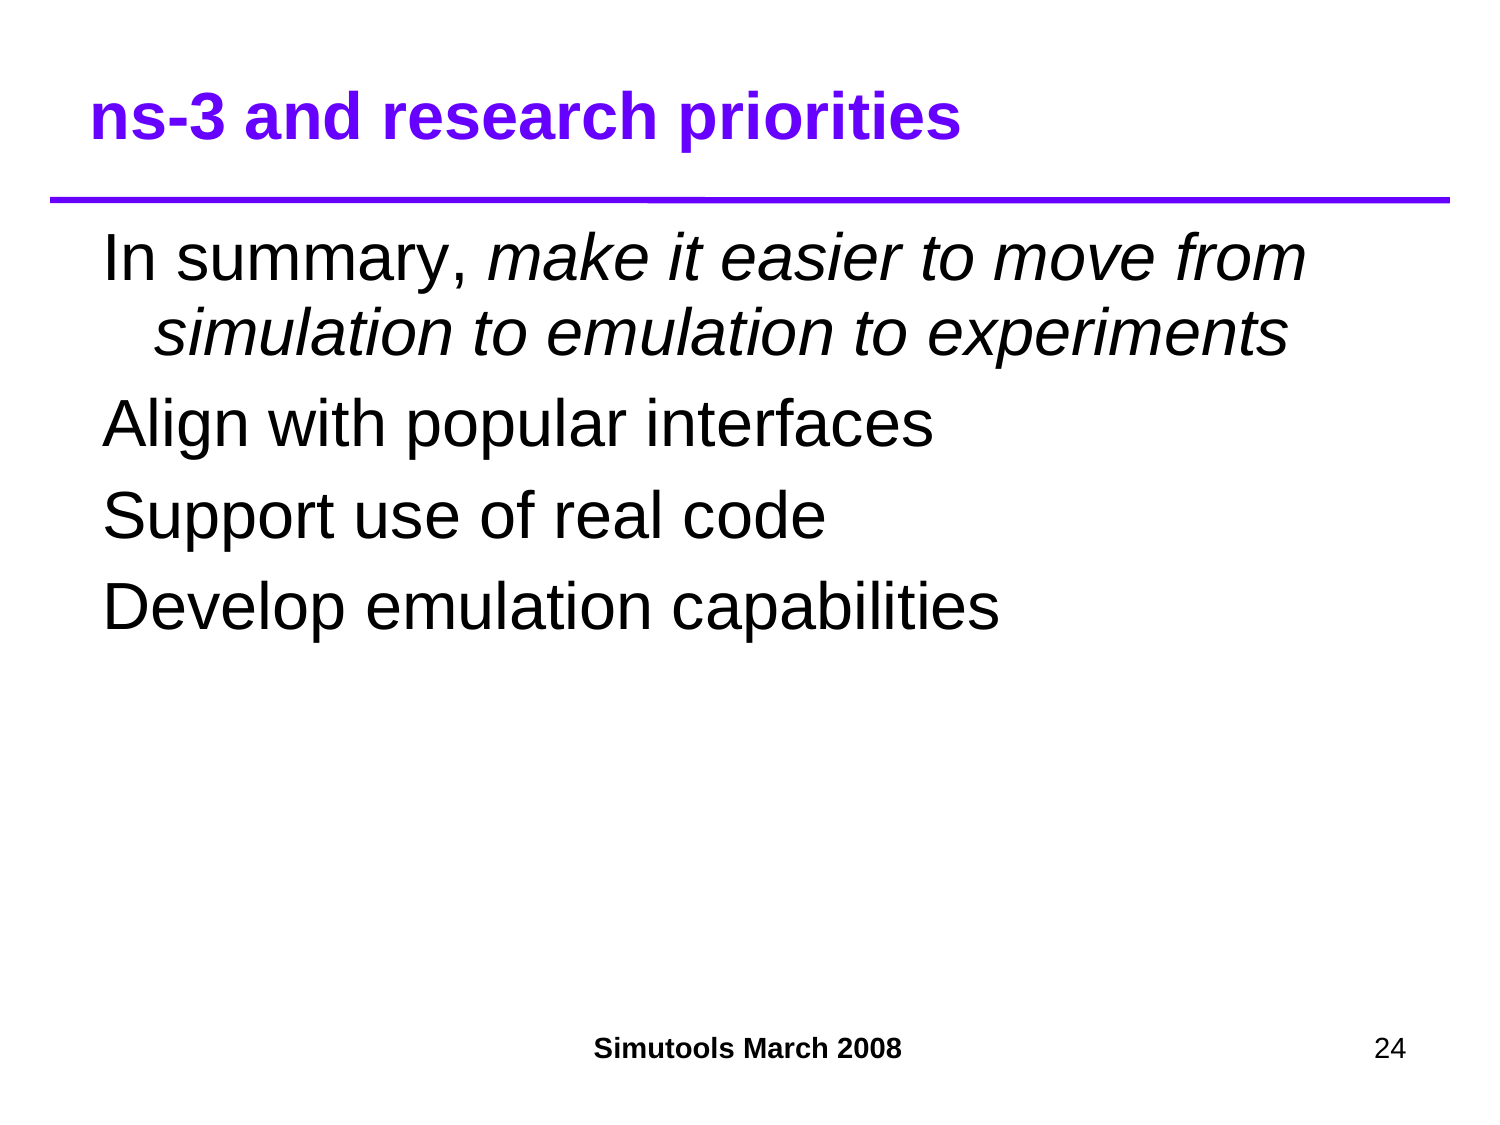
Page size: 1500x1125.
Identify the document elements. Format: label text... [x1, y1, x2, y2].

list In summary, make it easier to move from simulation to emulation to experiments Align with popular interfaces Support use of real code Develop emulation capabilities [87, 212, 1438, 679]
title ns-3 and research priorities [75, 68, 1426, 165]
